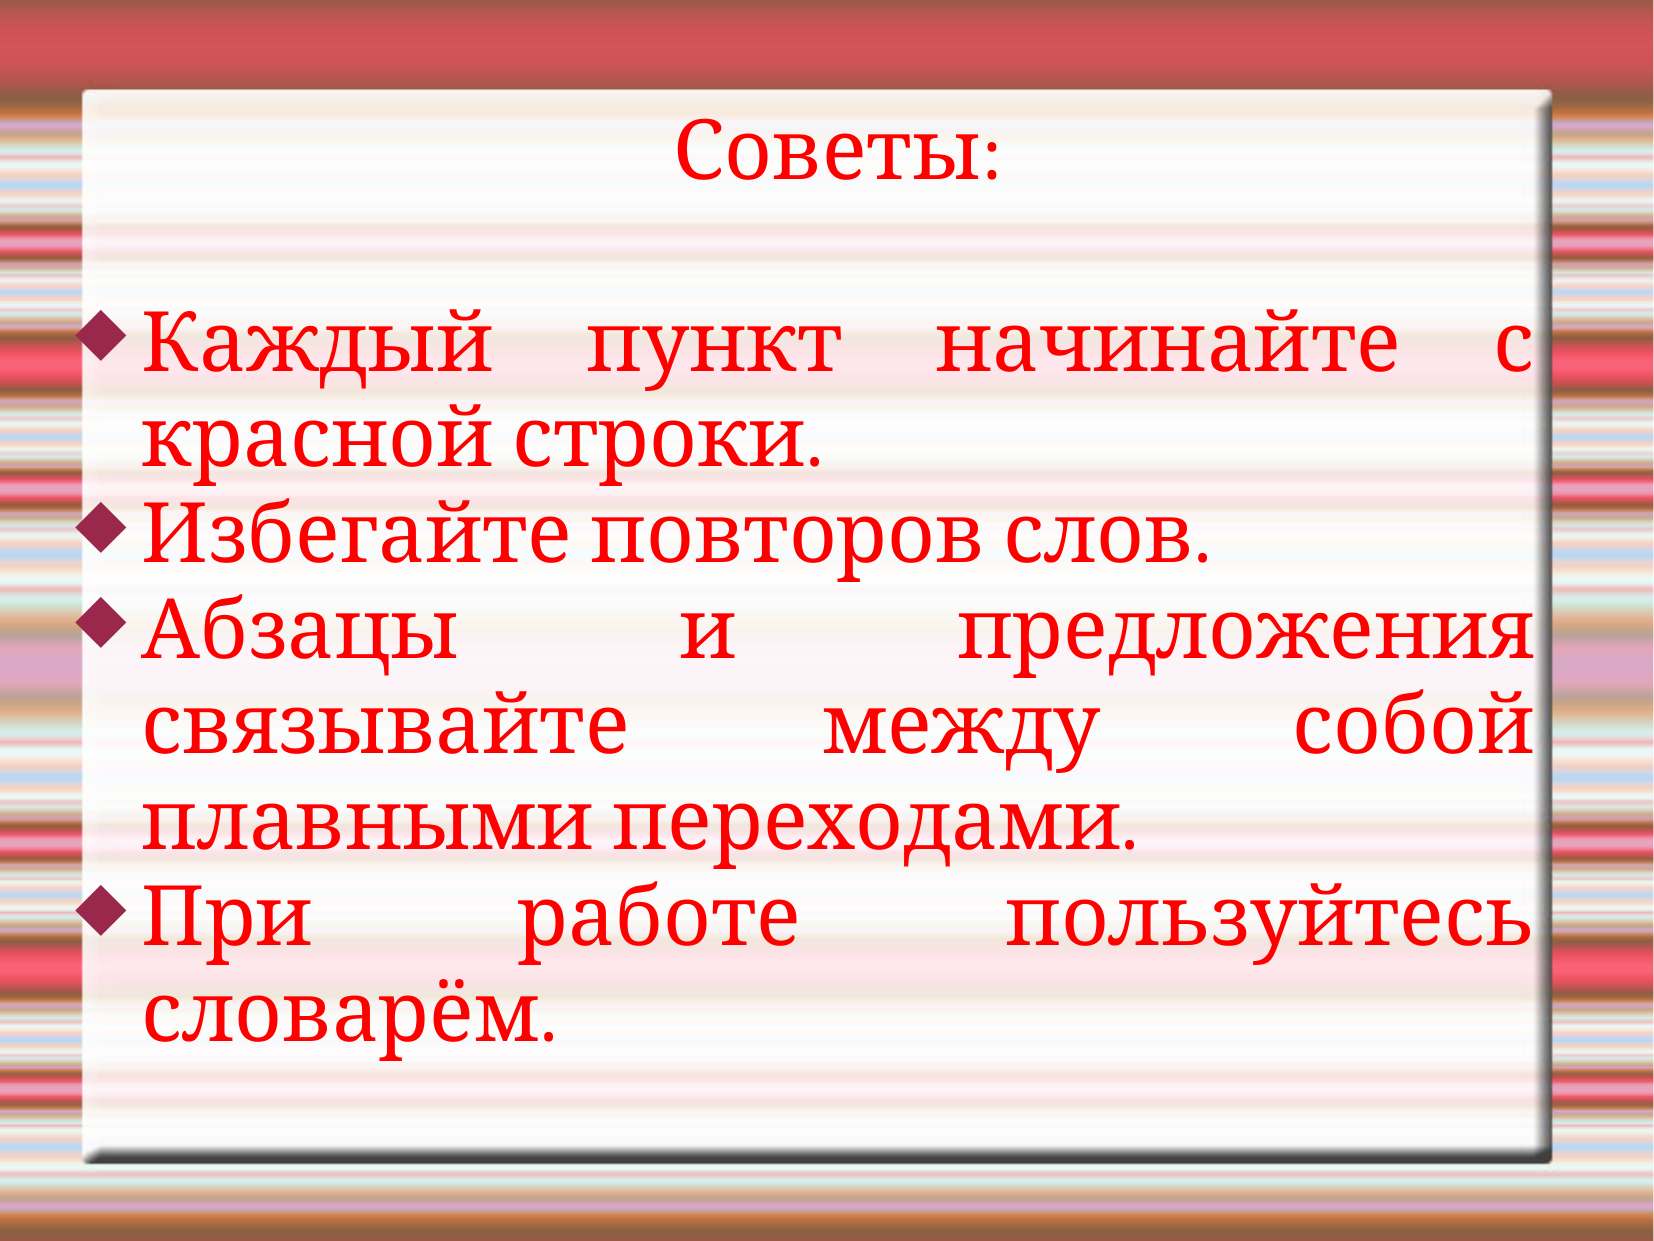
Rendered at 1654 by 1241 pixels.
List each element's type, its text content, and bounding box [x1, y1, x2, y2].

list Советы: Каждый пункт начинайте с красной строки. Избегайте повторов слов. Абзацы и предложения связывайте между собой плавными переходами. При работе пользуйтесь словарём. [59, 104, 1536, 1034]
picture [0, 0, 1654, 1241]
